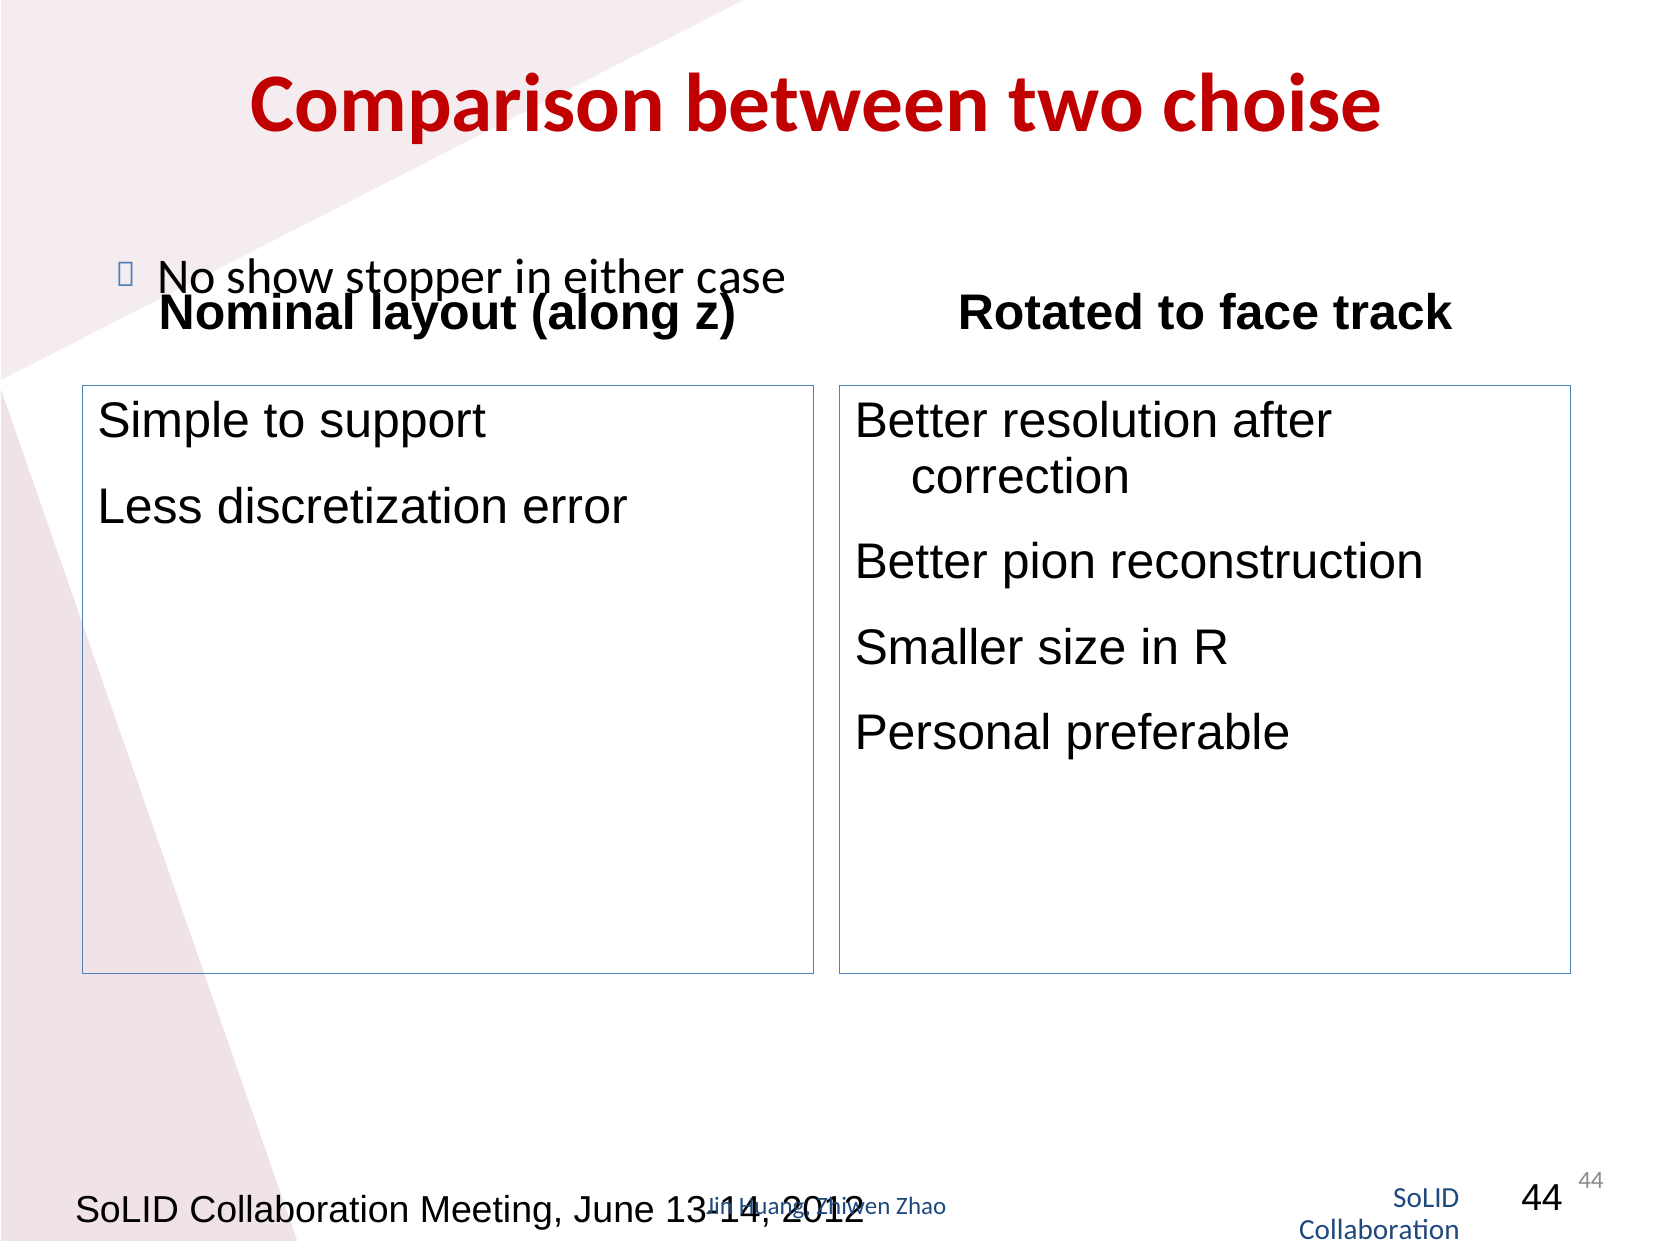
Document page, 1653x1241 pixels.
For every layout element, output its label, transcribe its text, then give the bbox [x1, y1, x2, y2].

text_box No show stopper in either case [82, 236, 1557, 312]
text_box SoLID Collaboration Meeting [1253, 1174, 1475, 1241]
text_box <number> [1563, 1158, 1630, 1225]
title Comparison between two choise [82, 49, 1571, 277]
list Nominal layout (along z) [82, 312, 814, 385]
text_box Jin Huang, Zhiwen Zhao [399, 1185, 1254, 1241]
list Better resolution after correction Better pion reconstruction Smaller size in R Personal preferable [839, 385, 1571, 974]
list Simple to support Less discretization error [82, 385, 814, 974]
list Rotated to face track [839, 277, 1571, 385]
